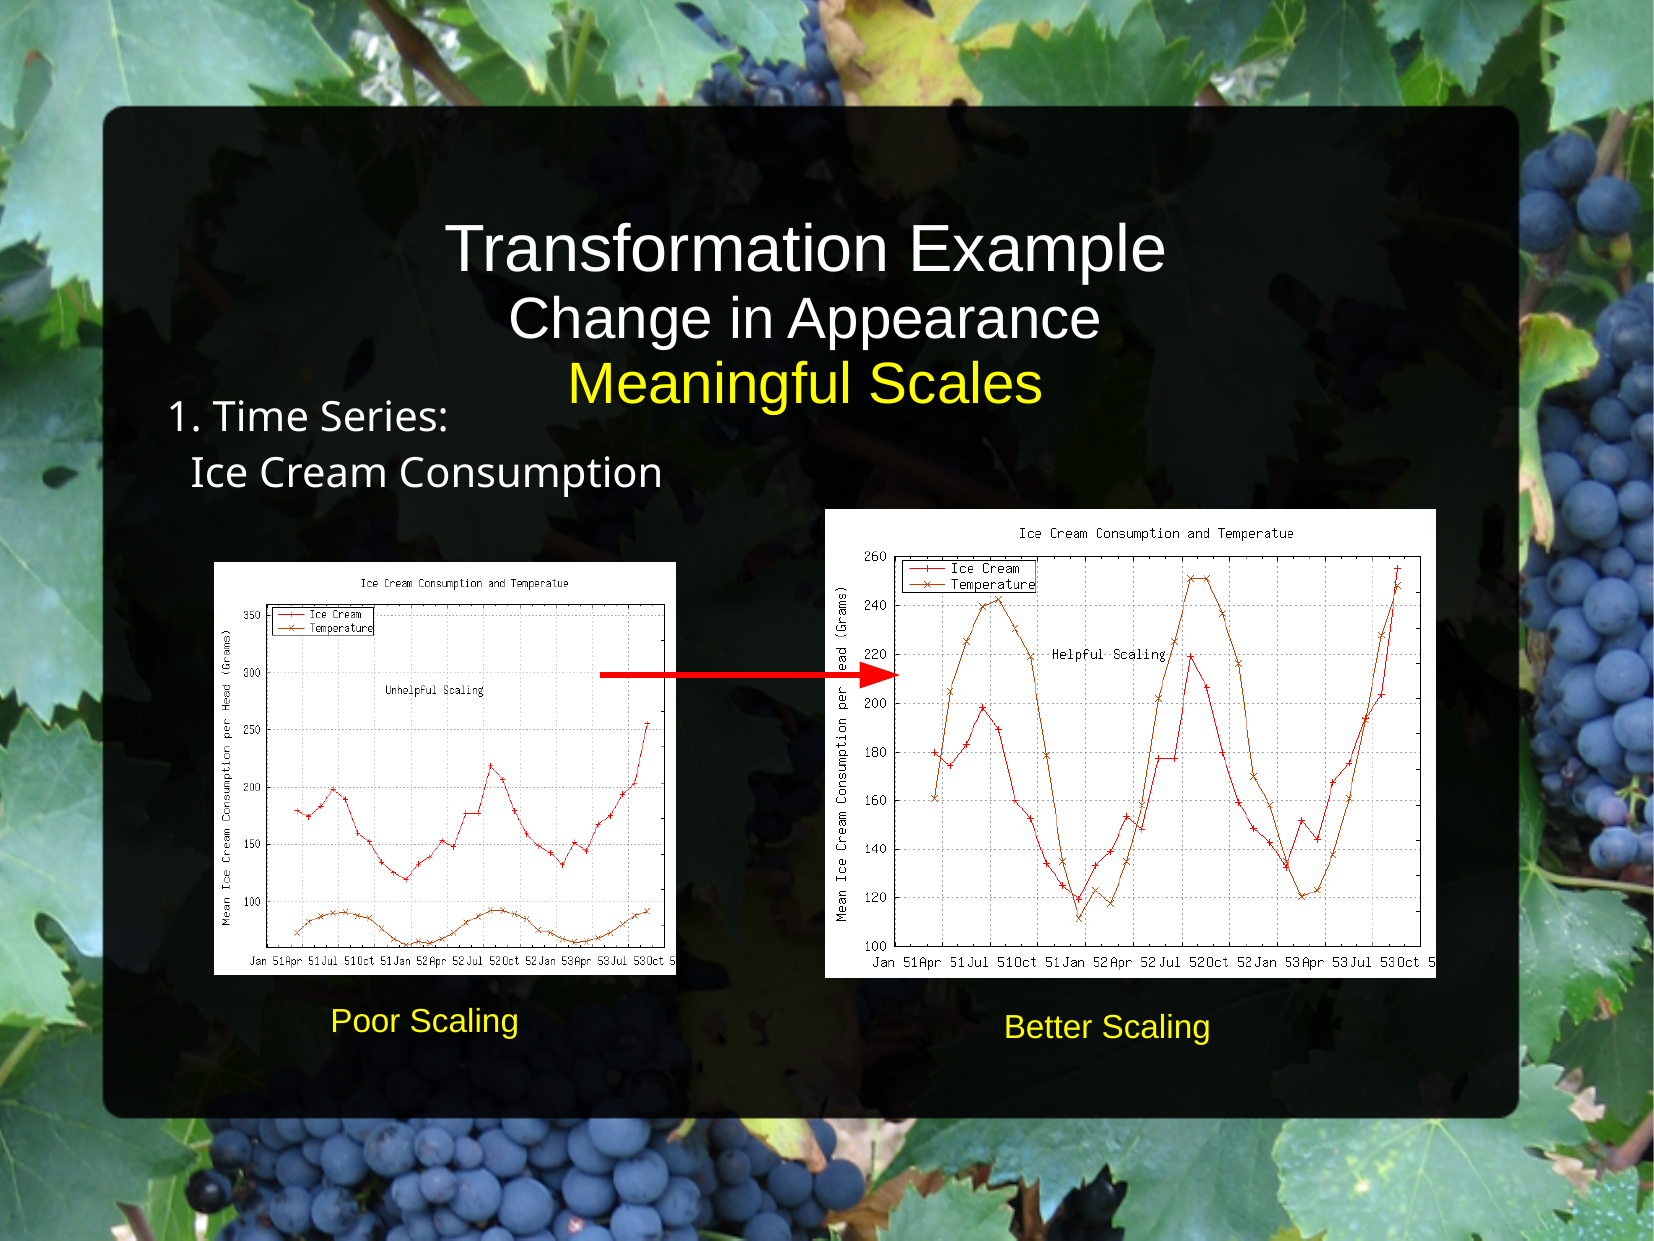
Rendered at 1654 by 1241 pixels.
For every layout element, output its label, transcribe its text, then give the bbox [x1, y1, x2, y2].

text_box . Time Series: Ice Cream Consumption [151, 378, 685, 530]
picture [0, 0, 1654, 1241]
text_box Poor Scaling [315, 994, 579, 1047]
title Transformation Example Change in Appearance Meaningful Scales [112, 211, 1501, 417]
text_box Better Scaling [988, 1000, 1252, 1053]
